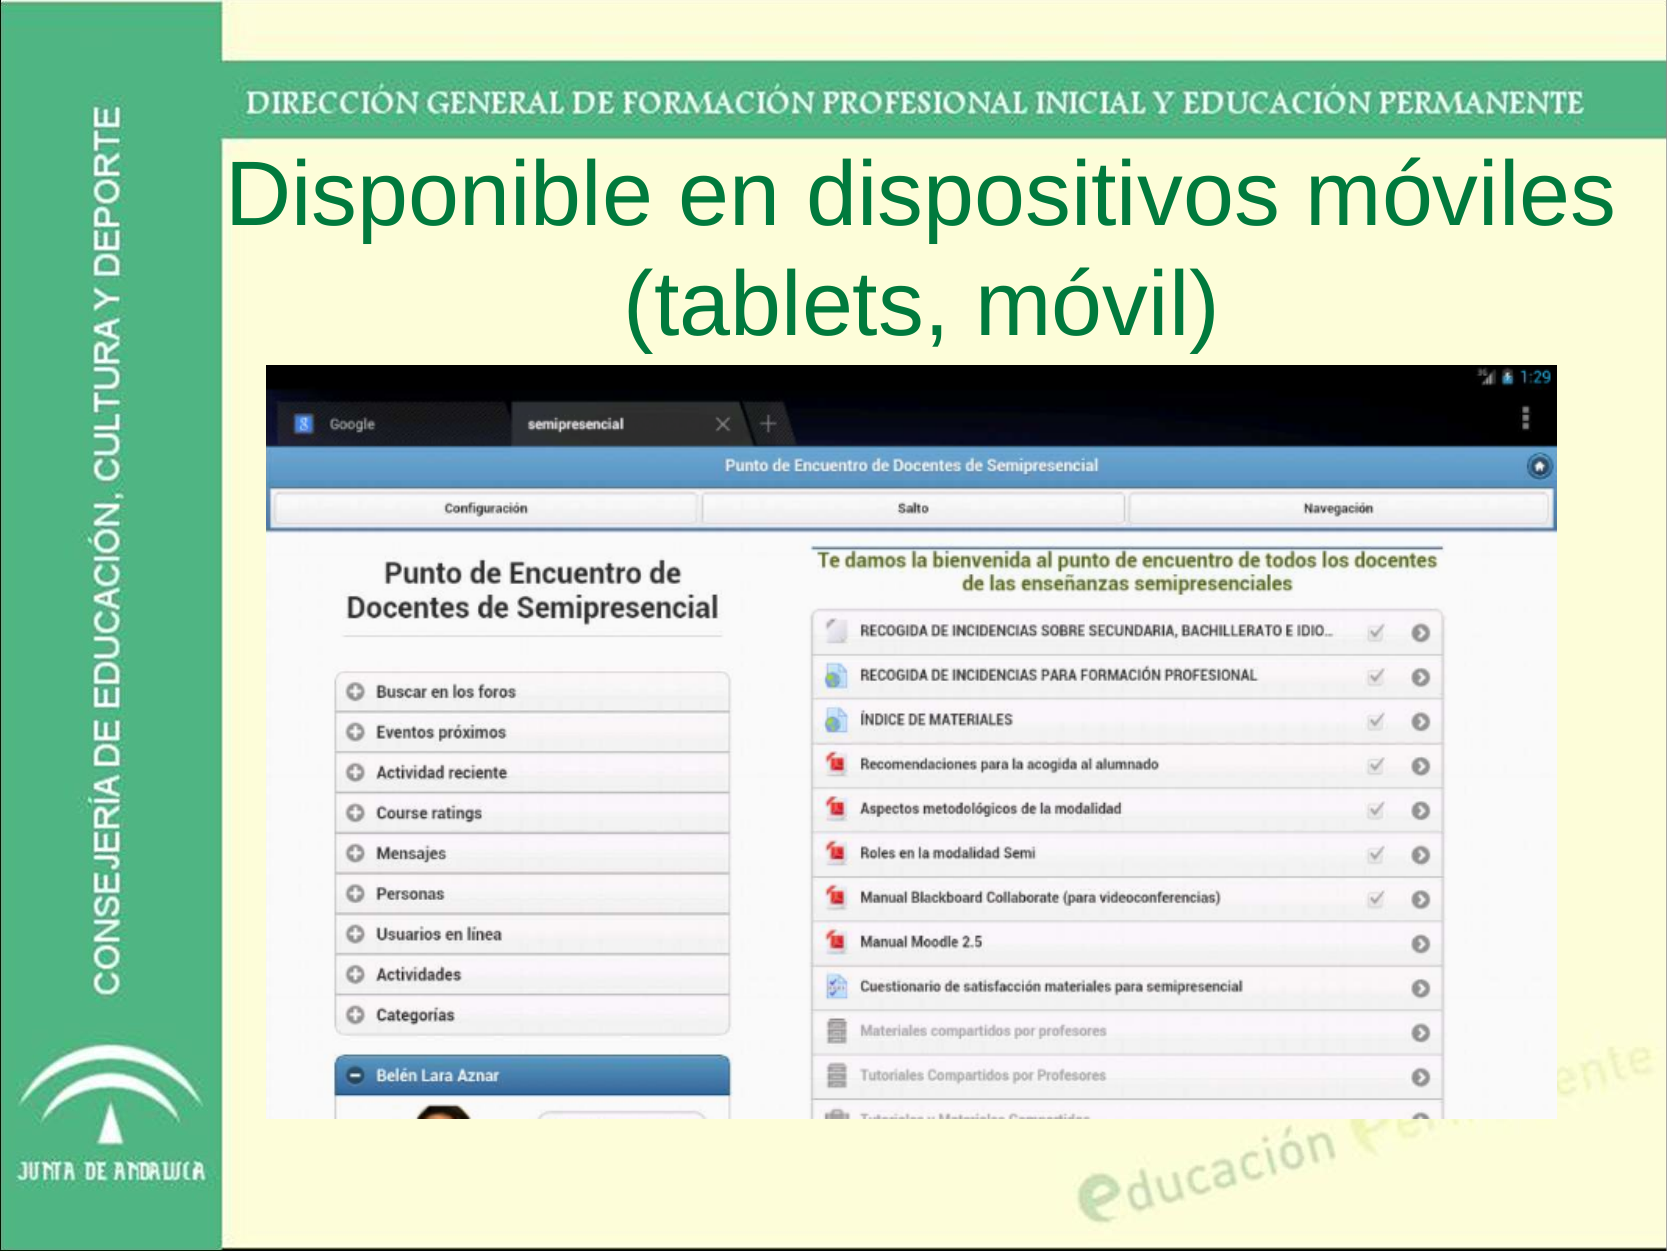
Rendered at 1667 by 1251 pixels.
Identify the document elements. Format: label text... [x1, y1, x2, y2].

picture [0, 0, 1667, 1251]
title Disponible en dispositivos móviles (tablets, móvil) [177, 125, 1667, 361]
